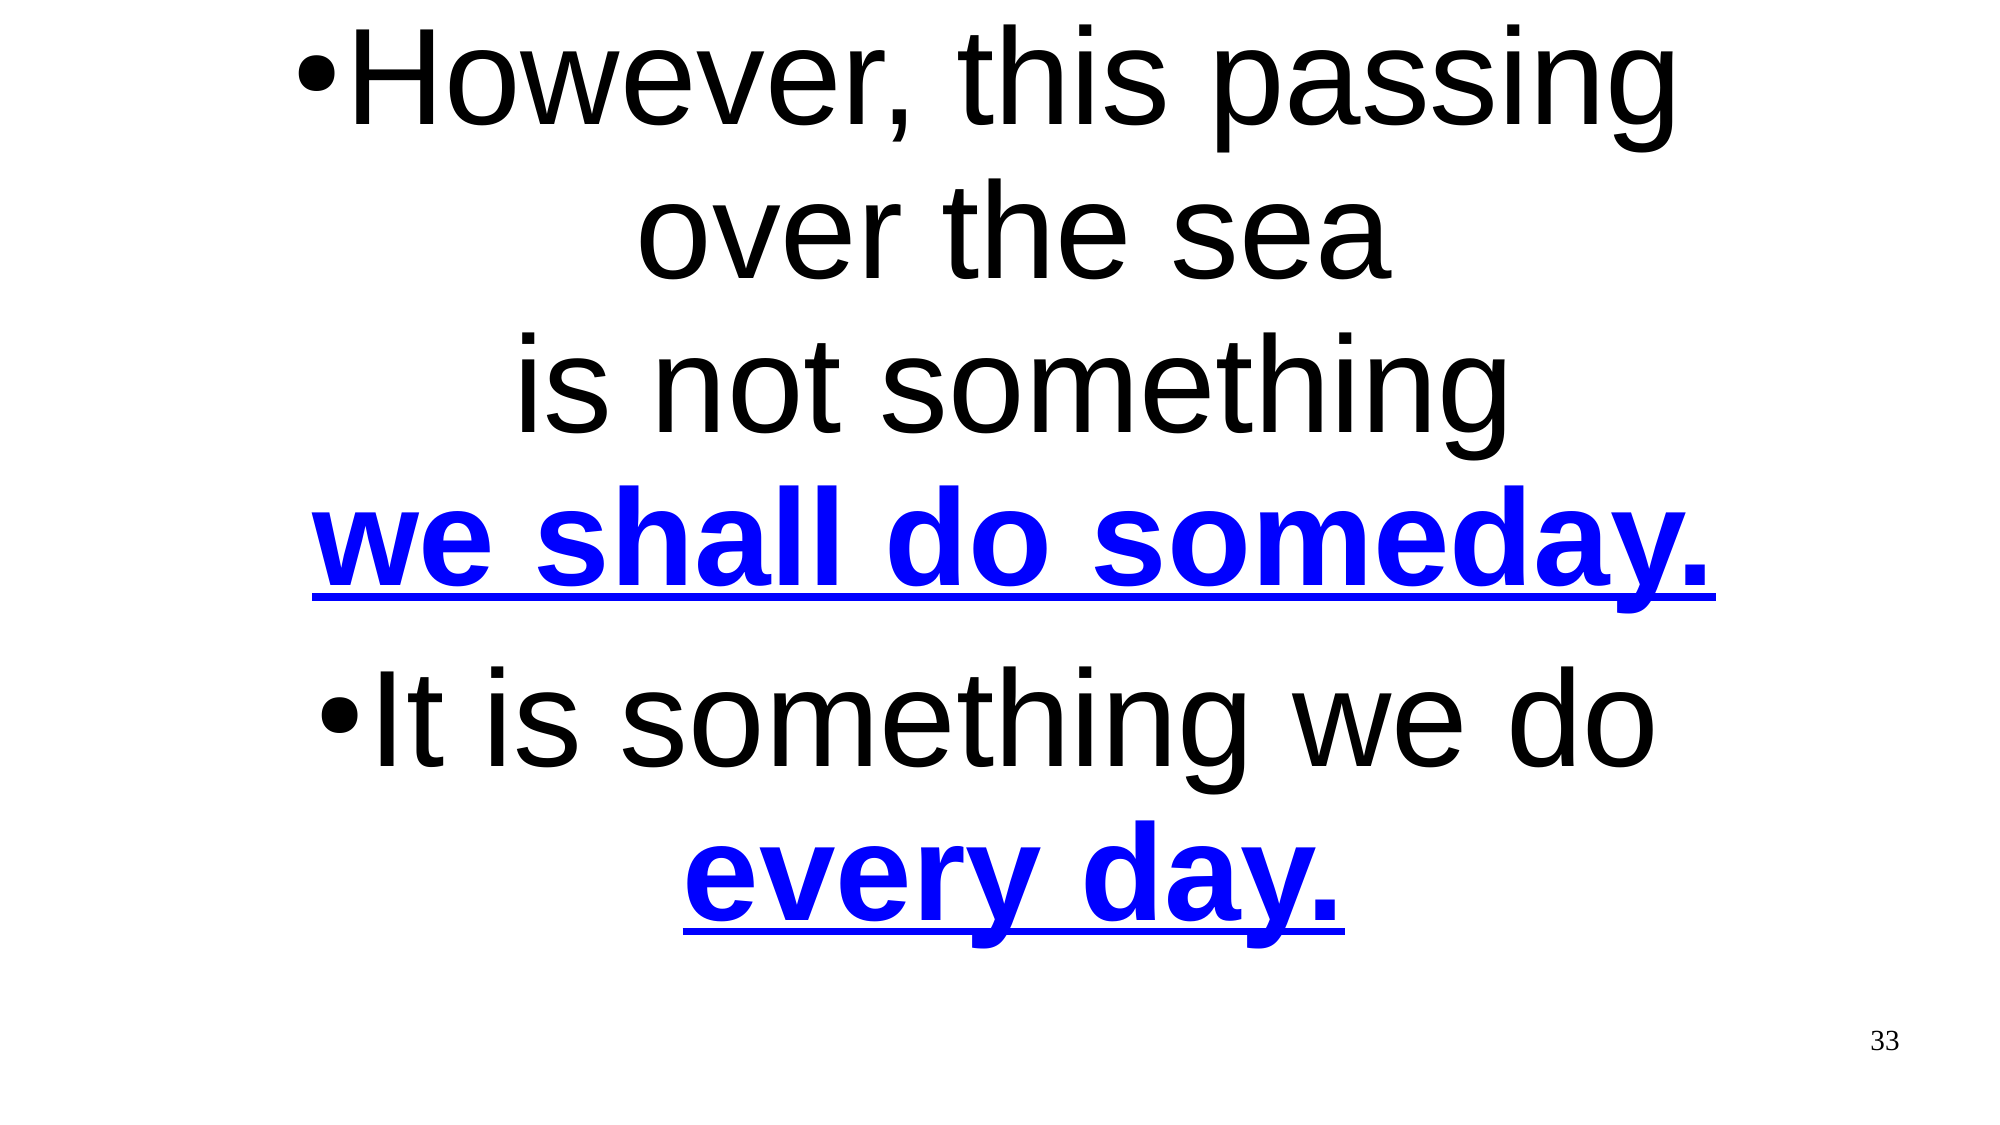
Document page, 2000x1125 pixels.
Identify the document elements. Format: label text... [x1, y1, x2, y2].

list However, this passing over the sea is not something we shall do someday. It is something we do every day. [0, 0, 1996, 1123]
